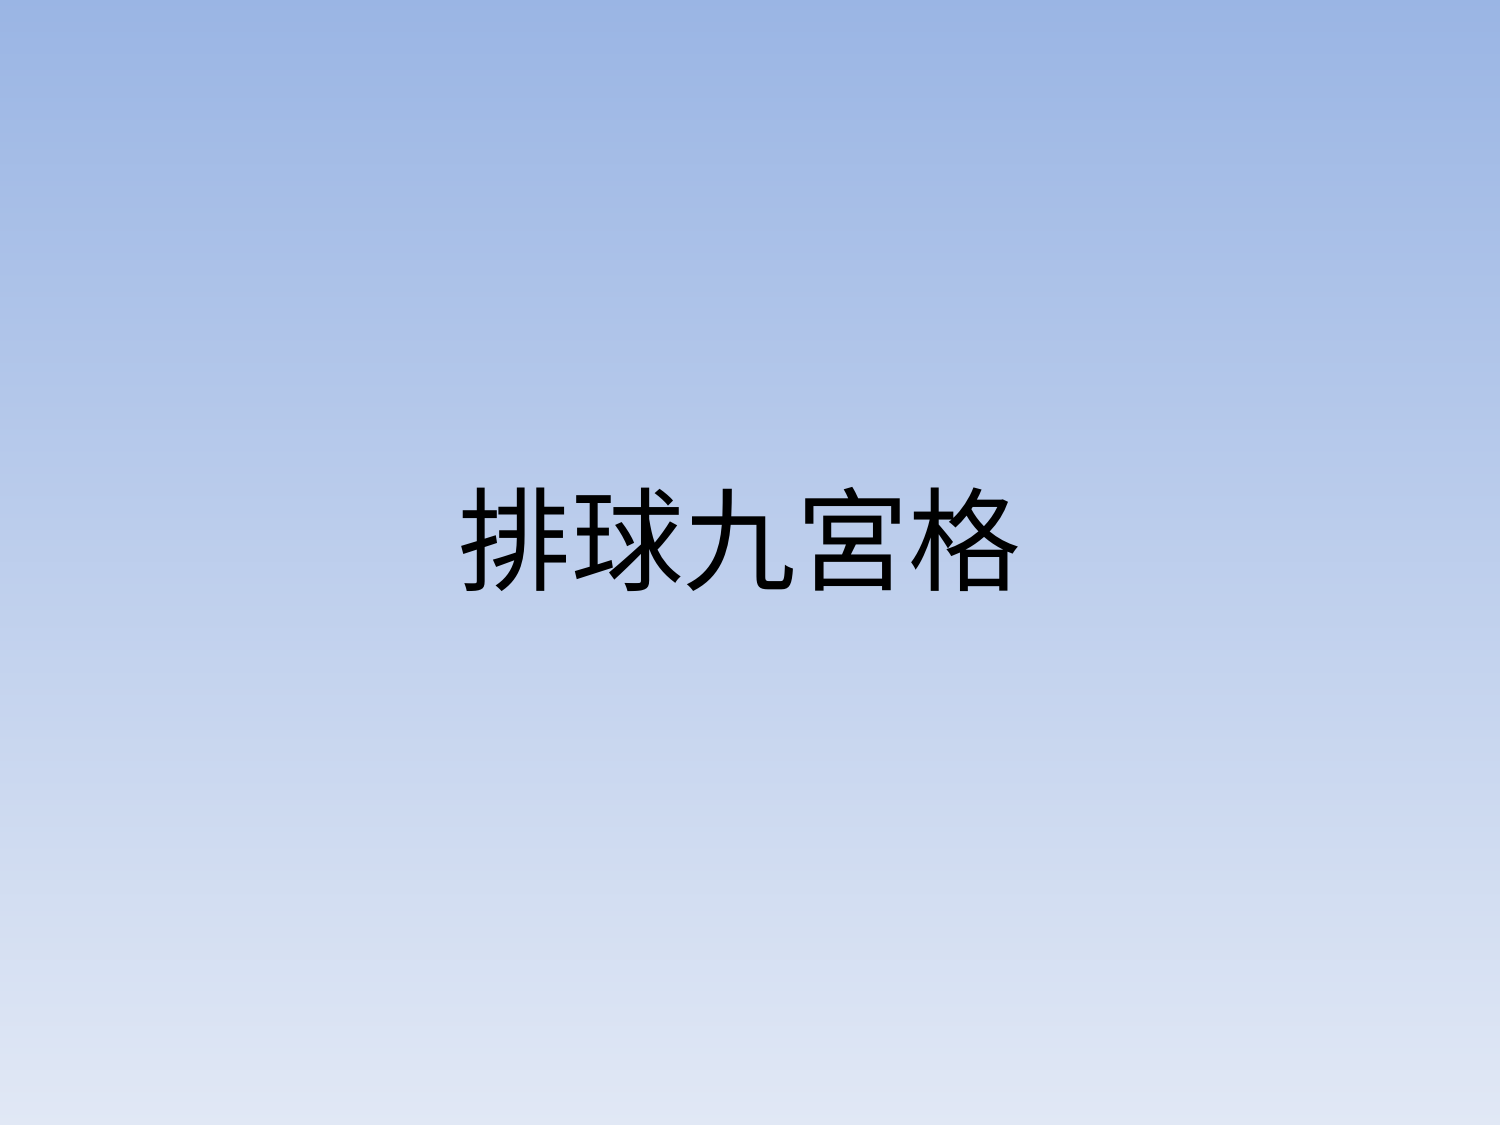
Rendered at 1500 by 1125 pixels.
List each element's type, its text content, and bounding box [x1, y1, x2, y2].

text_box 排球九宮格 [64, 444, 1415, 632]
